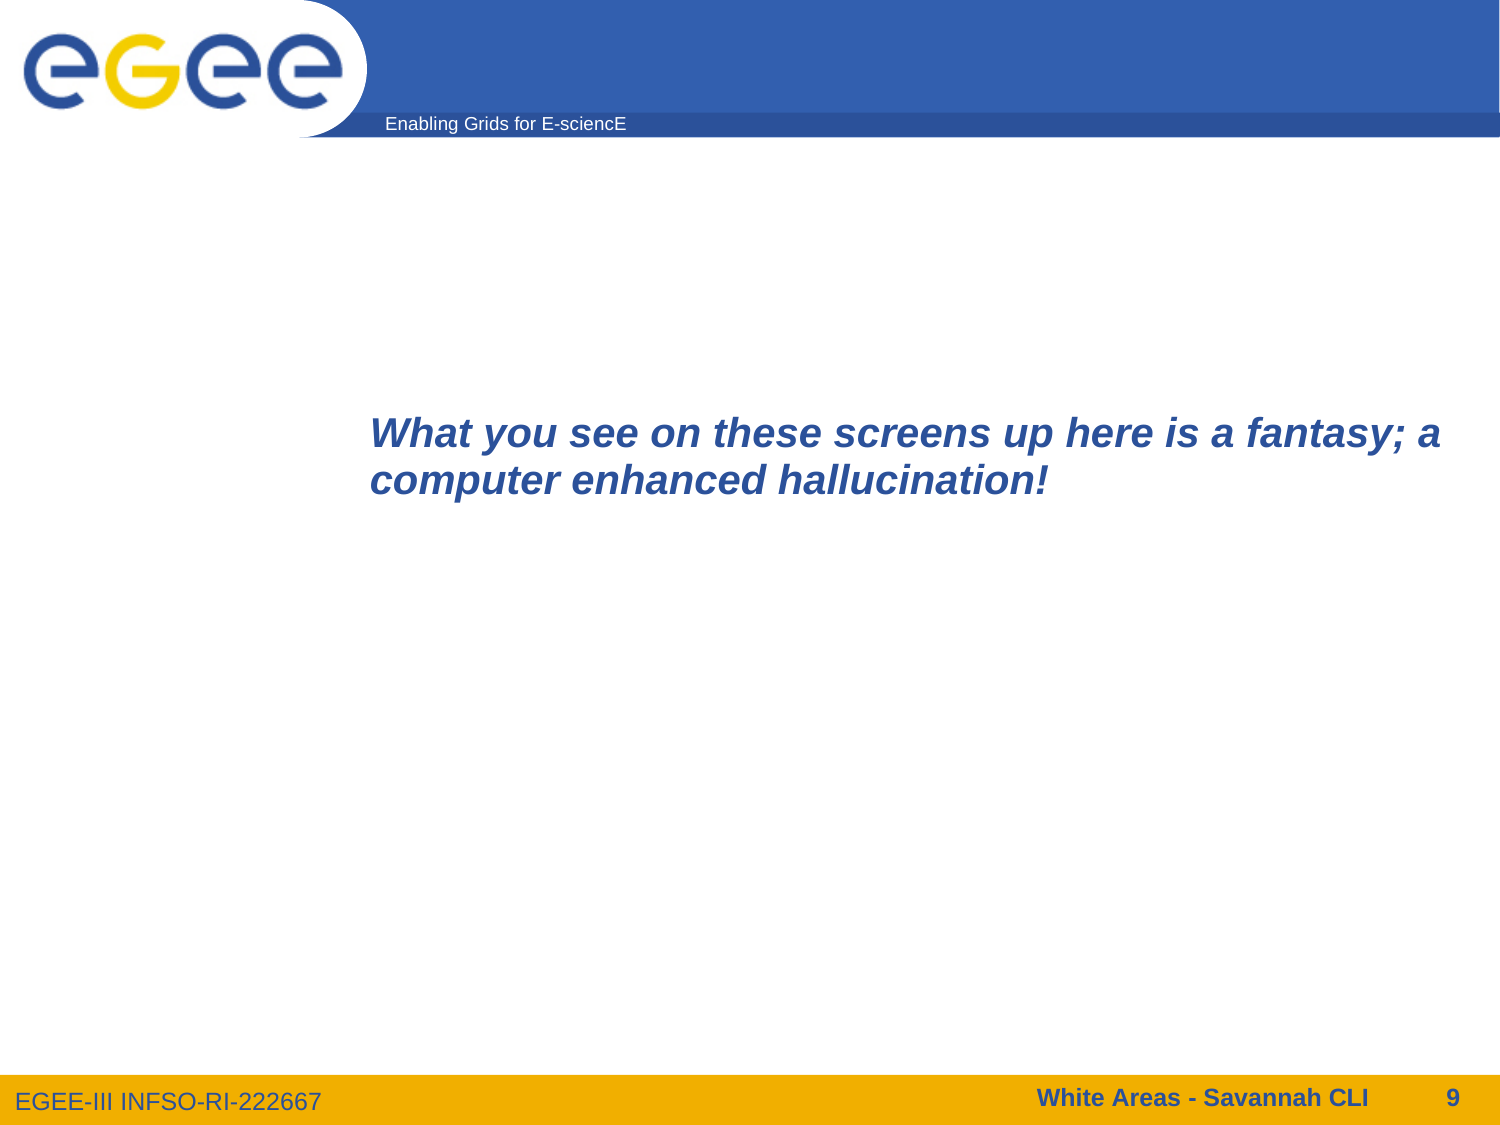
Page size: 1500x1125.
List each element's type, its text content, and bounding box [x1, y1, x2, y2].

picture [18, 30, 349, 112]
subtitle What you see on these screens up here is a fantasy; a computer enhanced hallucination! [369, 18, 1475, 895]
